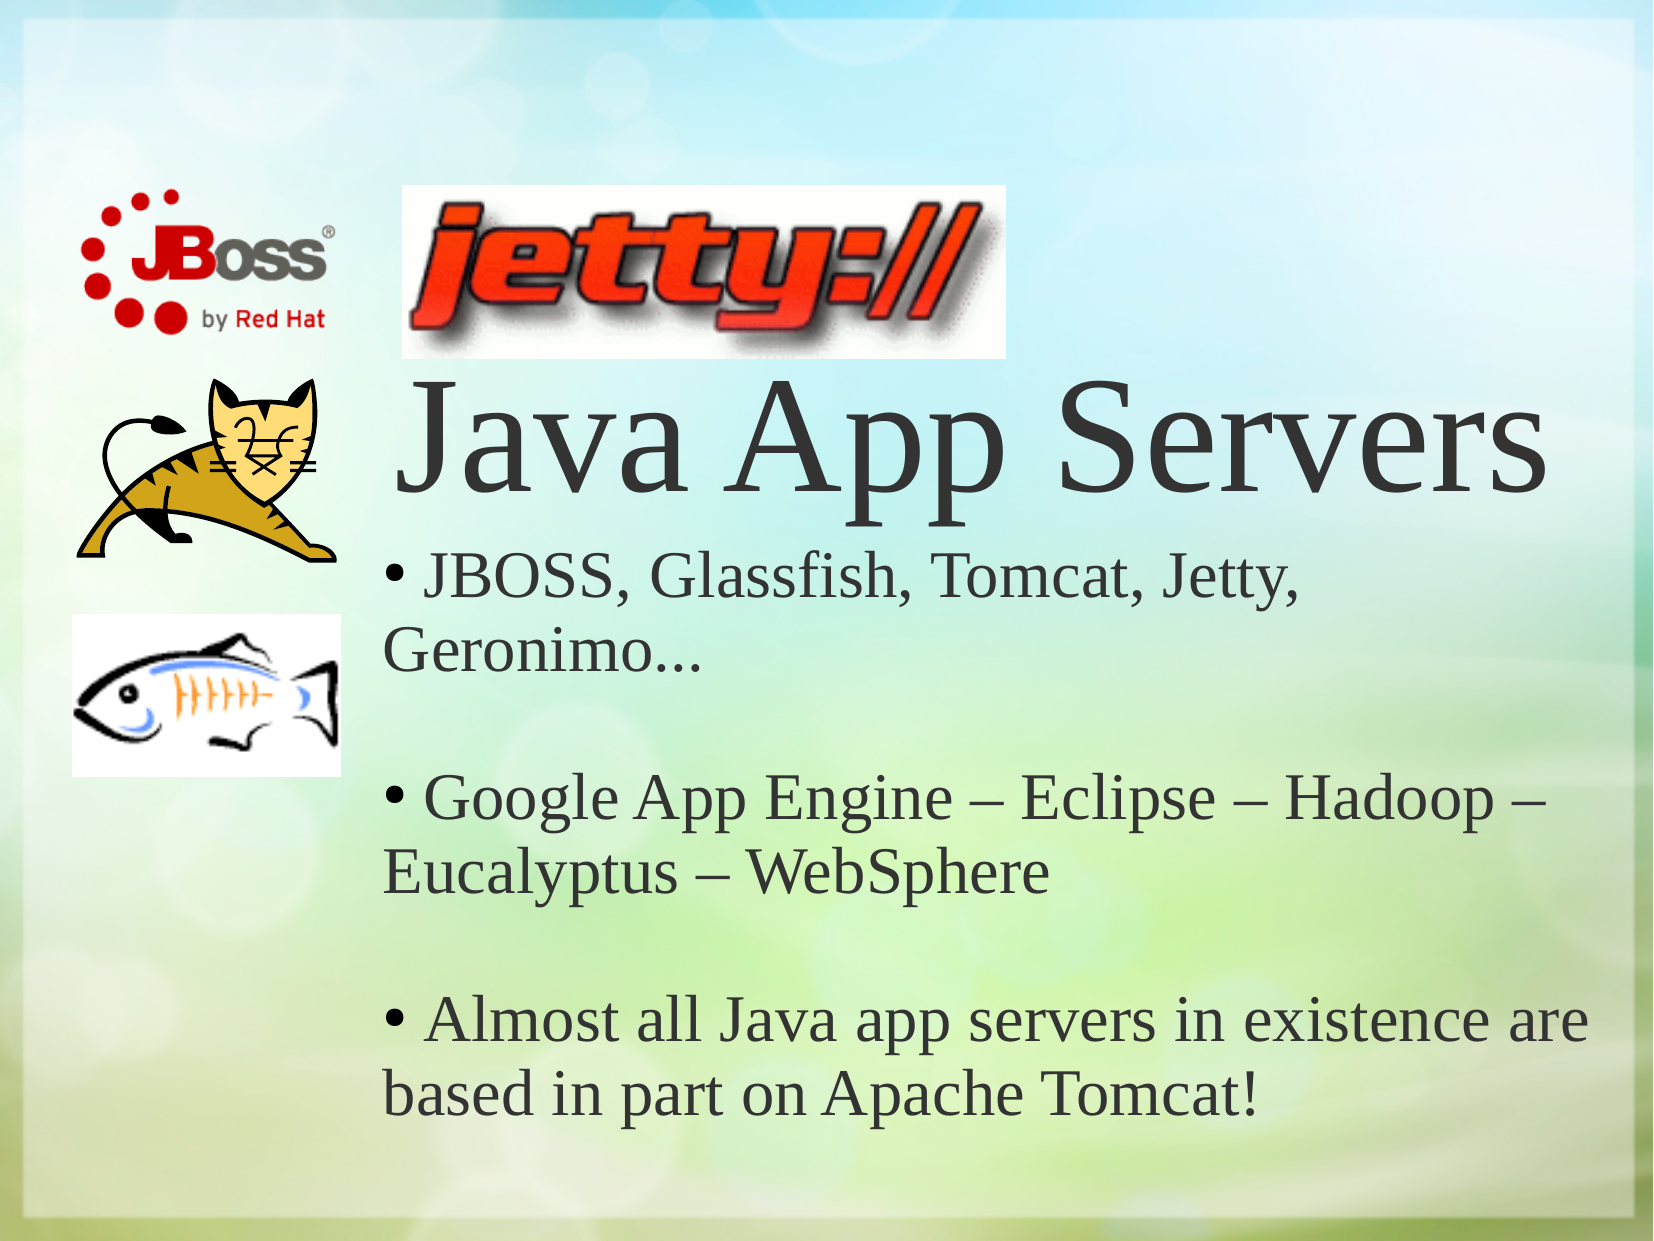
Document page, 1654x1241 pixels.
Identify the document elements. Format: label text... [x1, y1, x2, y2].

picture [0, 0, 1654, 1241]
subtitle Java App Servers [188, 0, 1653, 870]
picture [402, 185, 1006, 359]
text_box JBOSS, Glassfish, Tomcat, Jetty, Geronimo... Google App Engine – Eclipse – Hadoop – Eucalyptus – WebSphere Almost all Java app servers in existence are based in part on Apache Tomcat! [382, 537, 1606, 1205]
